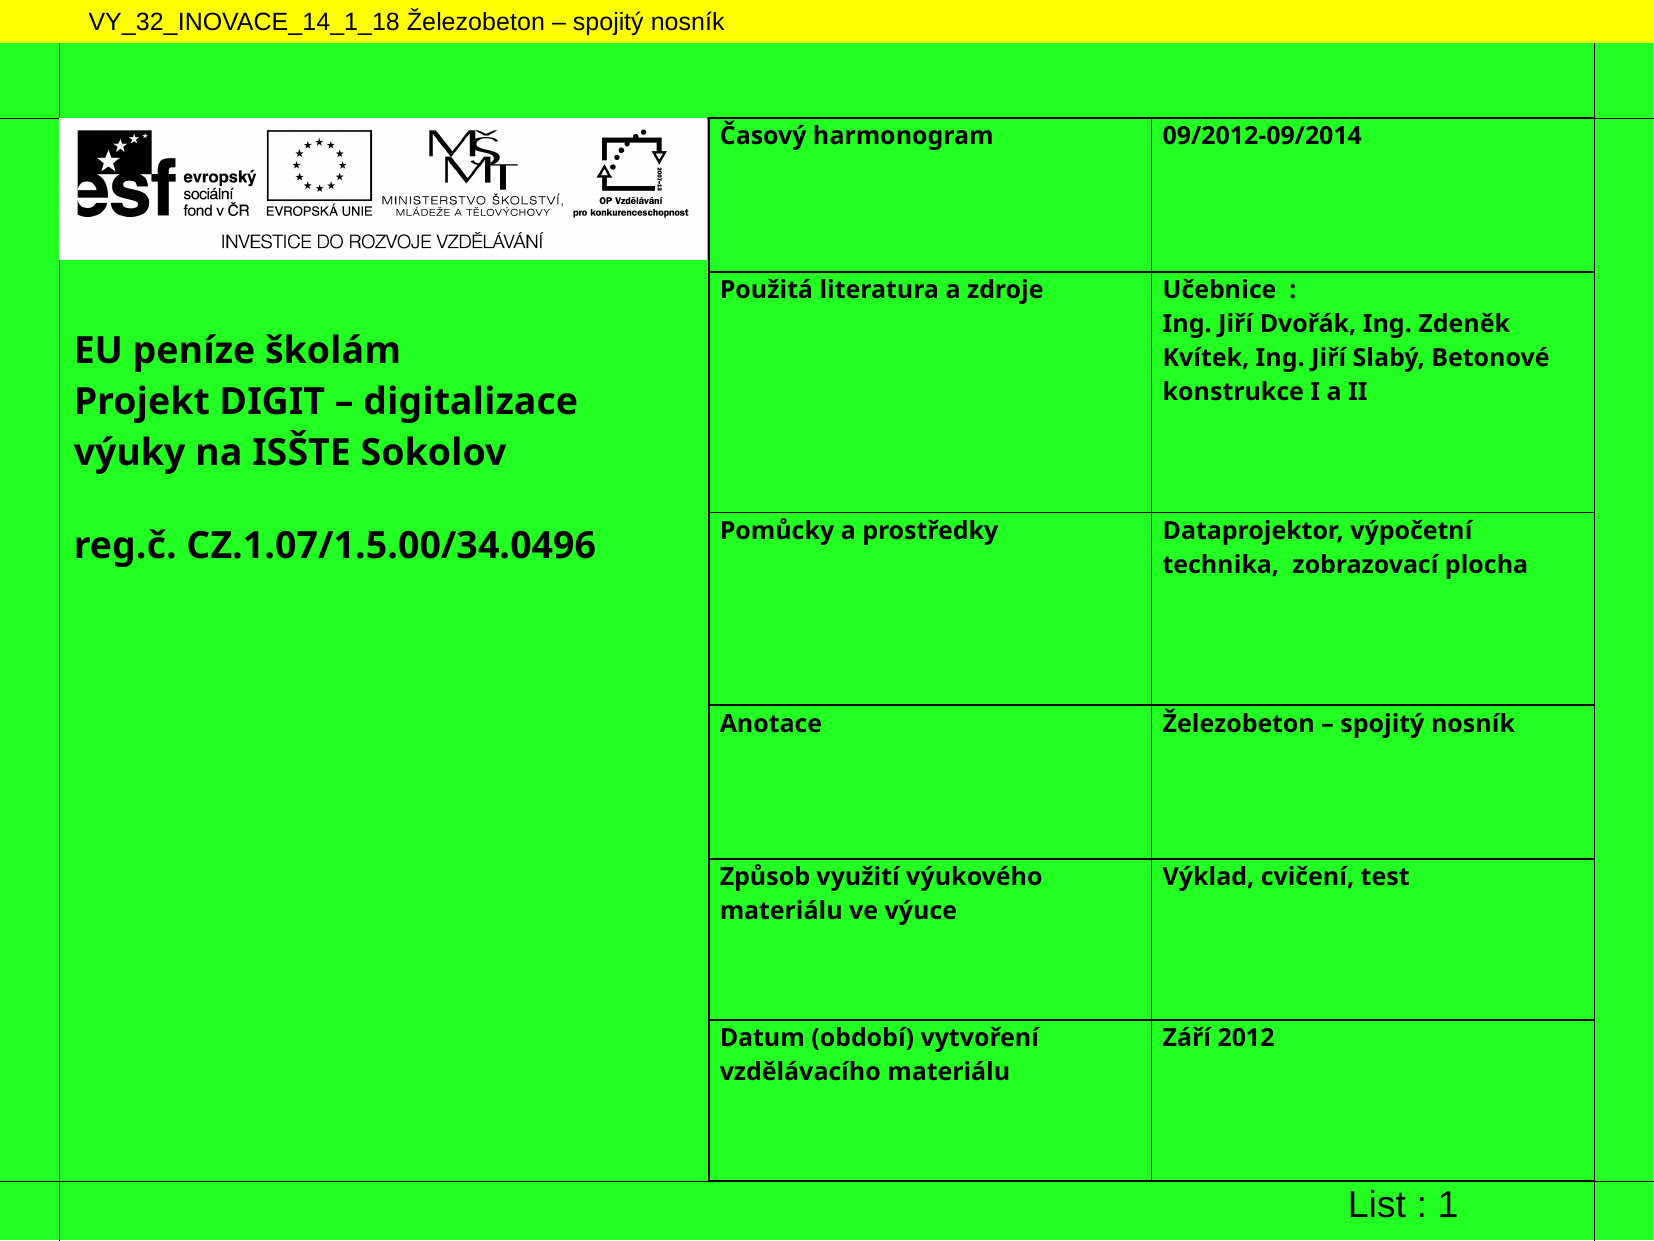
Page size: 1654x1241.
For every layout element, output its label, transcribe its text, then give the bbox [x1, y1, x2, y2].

table_cell Datum (období) vytvoření vzdělávacího materiálu [710, 1021, 1151, 1180]
table_cell Učebnice : Ing. Jiří Dvořák, Ing. Zdeněk Kvítek, Ing. Jiří Slabý, Betonové konstrukce I a II [1152, 273, 1594, 512]
table_header 09/2012-09/2014 [1152, 119, 1594, 271]
text_box VY_32_INOVACE_14_1_18 Železobeton – spojitý nosník [0, 0, 1654, 43]
table_cell Pomůcky a prostředky [710, 513, 1151, 704]
table_cell Dataprojektor, výpočetní technika, zobrazovací plocha [1152, 513, 1594, 704]
picture [59, 118, 707, 260]
table_cell Způsob využití výukového materiálu ve výuce [710, 860, 1151, 1019]
table_cell Září 2012 [1152, 1021, 1594, 1180]
table_header Časový harmonogram [710, 119, 1151, 271]
table_cell Použitá literatura a zdroje [710, 273, 1151, 512]
table_cell Železobeton – spojitý nosník [1152, 706, 1594, 858]
text_box EU peníze školám Projekt DIGIT – digitalizace výuky na ISŠTE Sokolov reg.č. CZ.1.07/1.5.00/34.0496 [59, 315, 680, 562]
table_cell Výklad, cvičení, test [1152, 860, 1594, 1019]
table_cell Anotace [710, 706, 1151, 858]
text_box List : <číslo> [1357, 1176, 1599, 1241]
